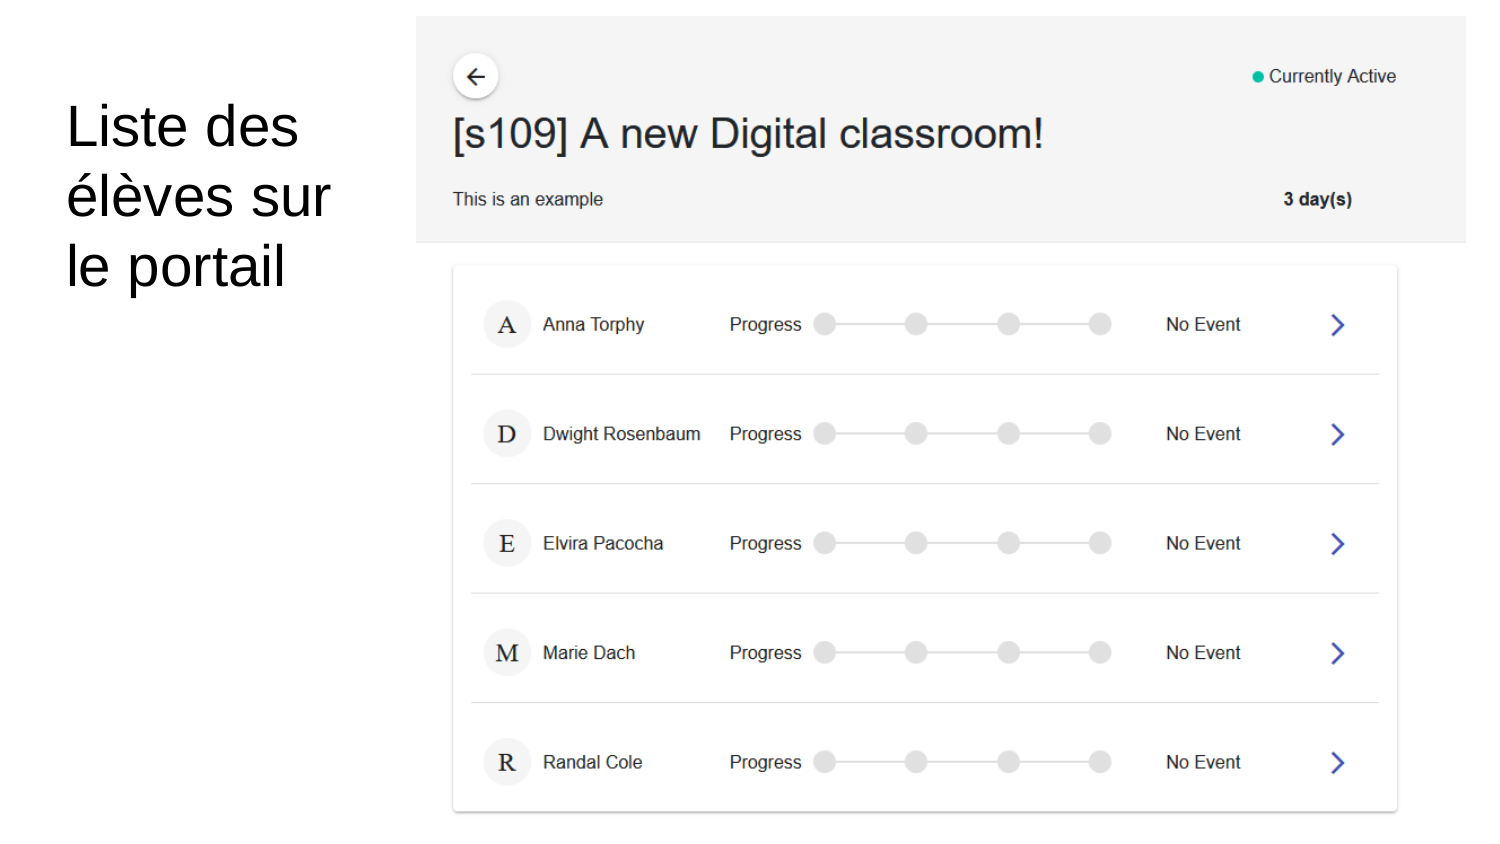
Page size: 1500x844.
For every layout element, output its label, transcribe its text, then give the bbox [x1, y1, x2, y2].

picture [416, 16, 1466, 844]
title Liste des élèves sur le portail [51, 72, 409, 383]
